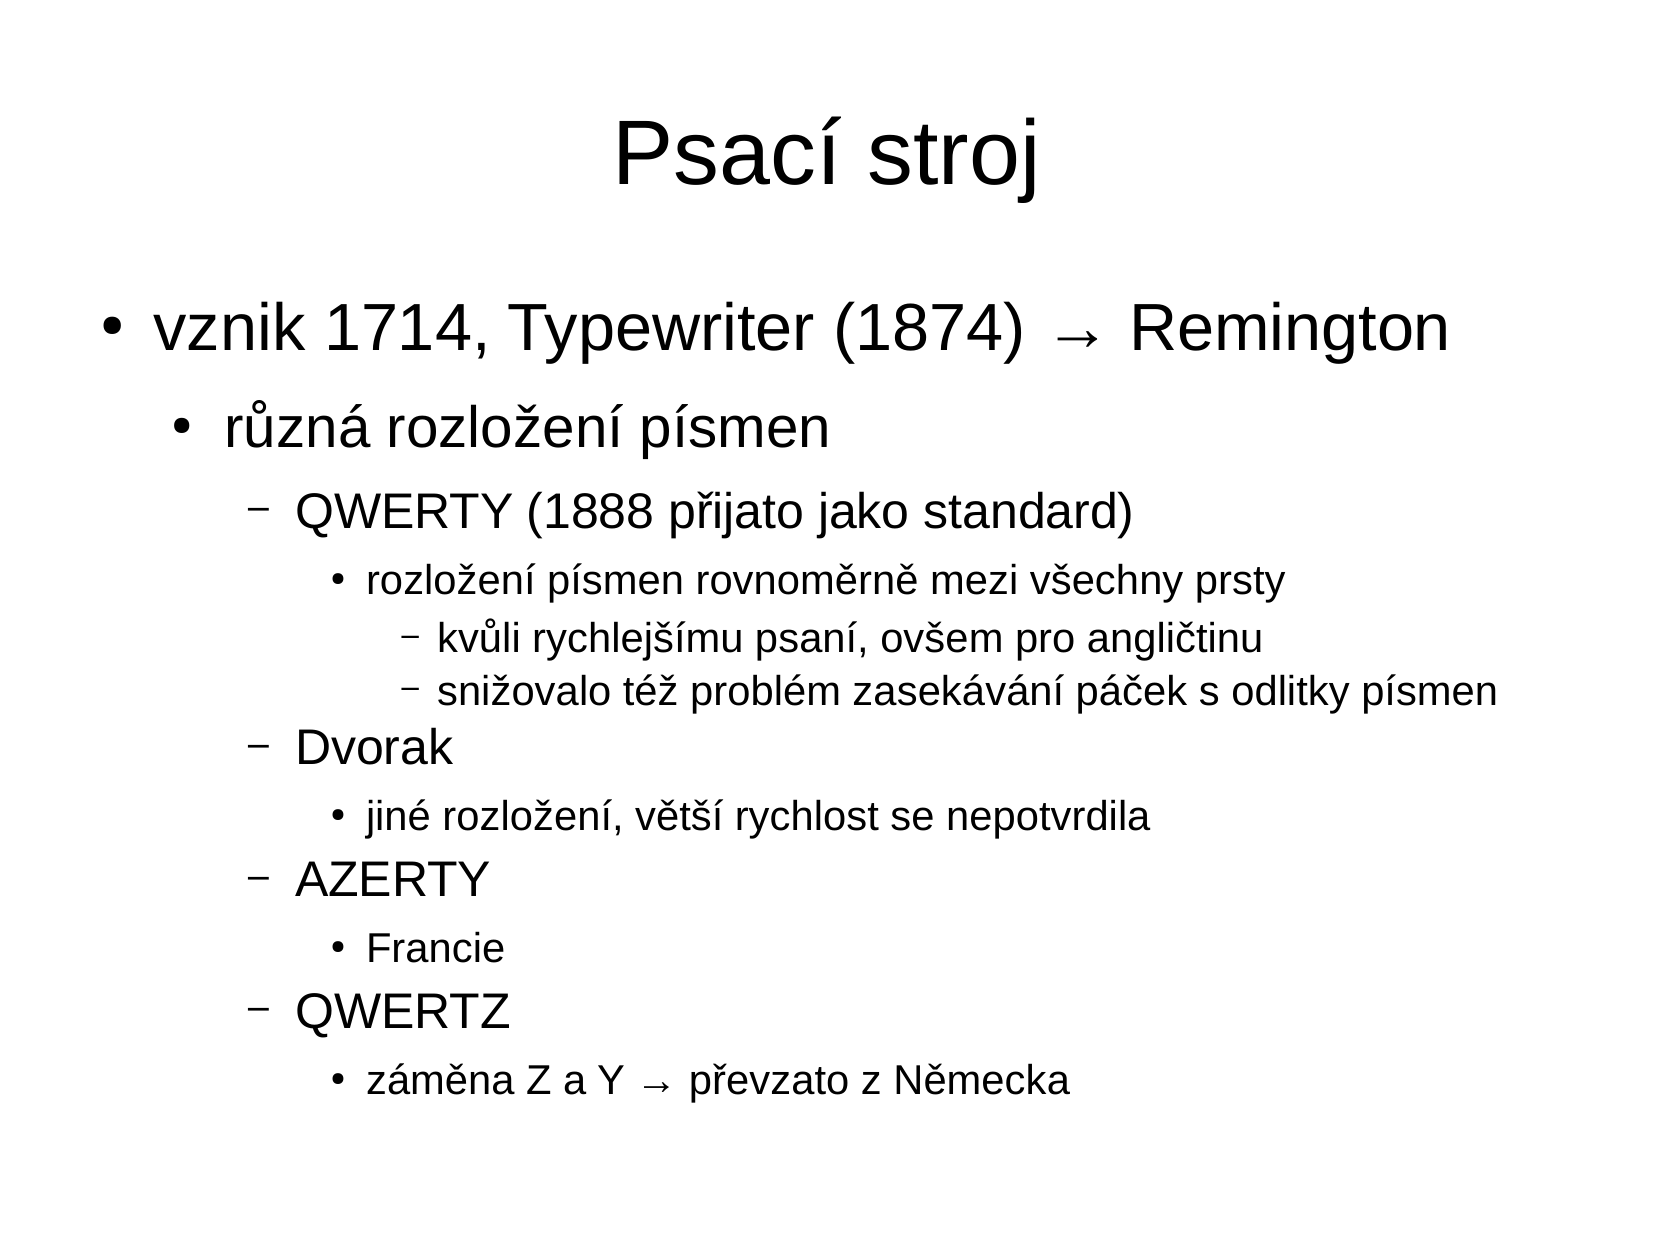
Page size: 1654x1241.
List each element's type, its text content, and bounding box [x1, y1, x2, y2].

list vznik 1714, Typewriter (1874) → Remington různá rozložení písmen QWERTY (1888 přijato jako standard) rozložení písmen rovnoměrně mezi všechny prsty kvůli rychlejšímu psaní, ovšem pro angličtinu snižovalo též problém zasekávání páček s odlitky písmen Dvorak jiné rozložení, větší rychlost se nepotvrdila AZERTY Francie QWERTZ záměna Z a Y → převzato z Německa [82, 290, 1571, 1109]
title Psací stroj [82, 49, 1571, 257]
